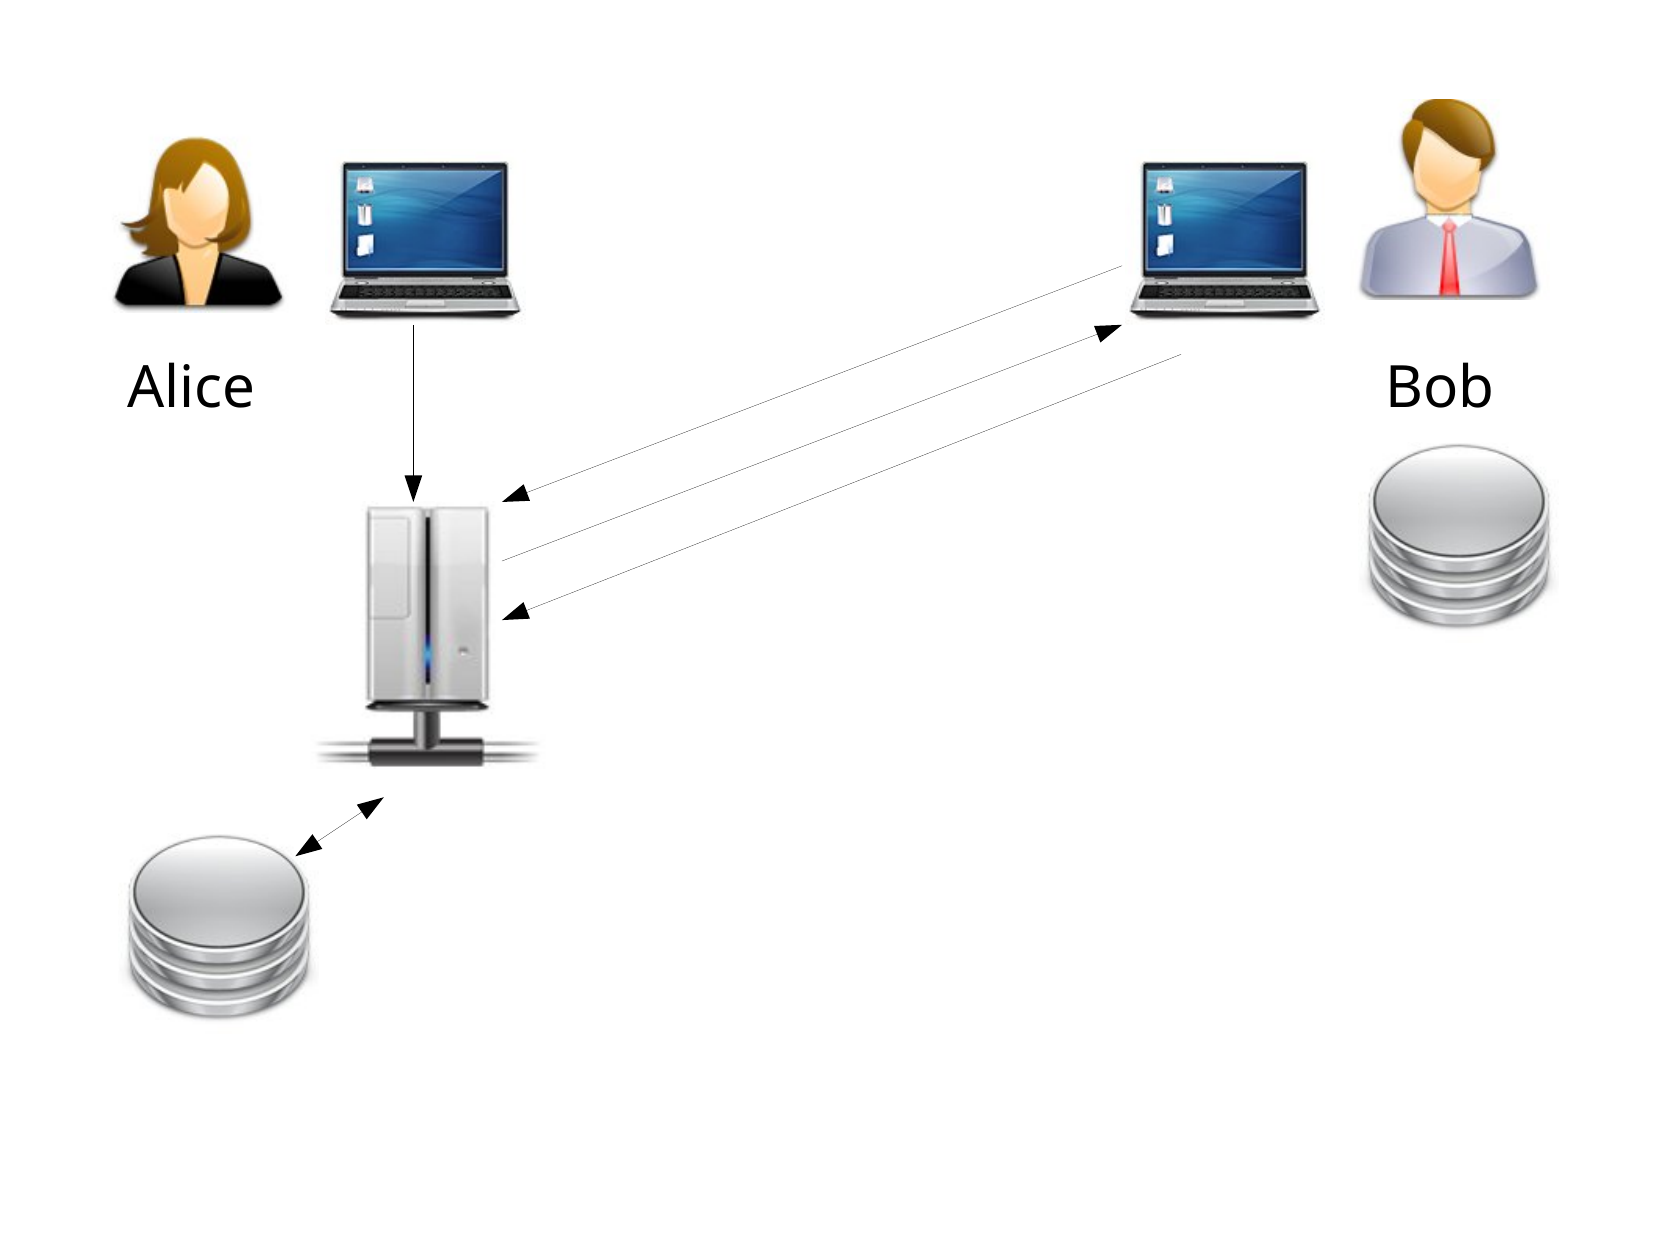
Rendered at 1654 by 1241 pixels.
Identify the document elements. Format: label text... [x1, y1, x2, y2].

picture [1350, 99, 1550, 301]
picture [1358, 442, 1559, 643]
text_box Alice [112, 337, 301, 424]
picture [1125, 149, 1325, 350]
picture [295, 501, 562, 769]
text_box Bob [1371, 337, 1538, 424]
picture [118, 833, 319, 1034]
picture [100, 112, 301, 313]
picture [325, 149, 526, 350]
